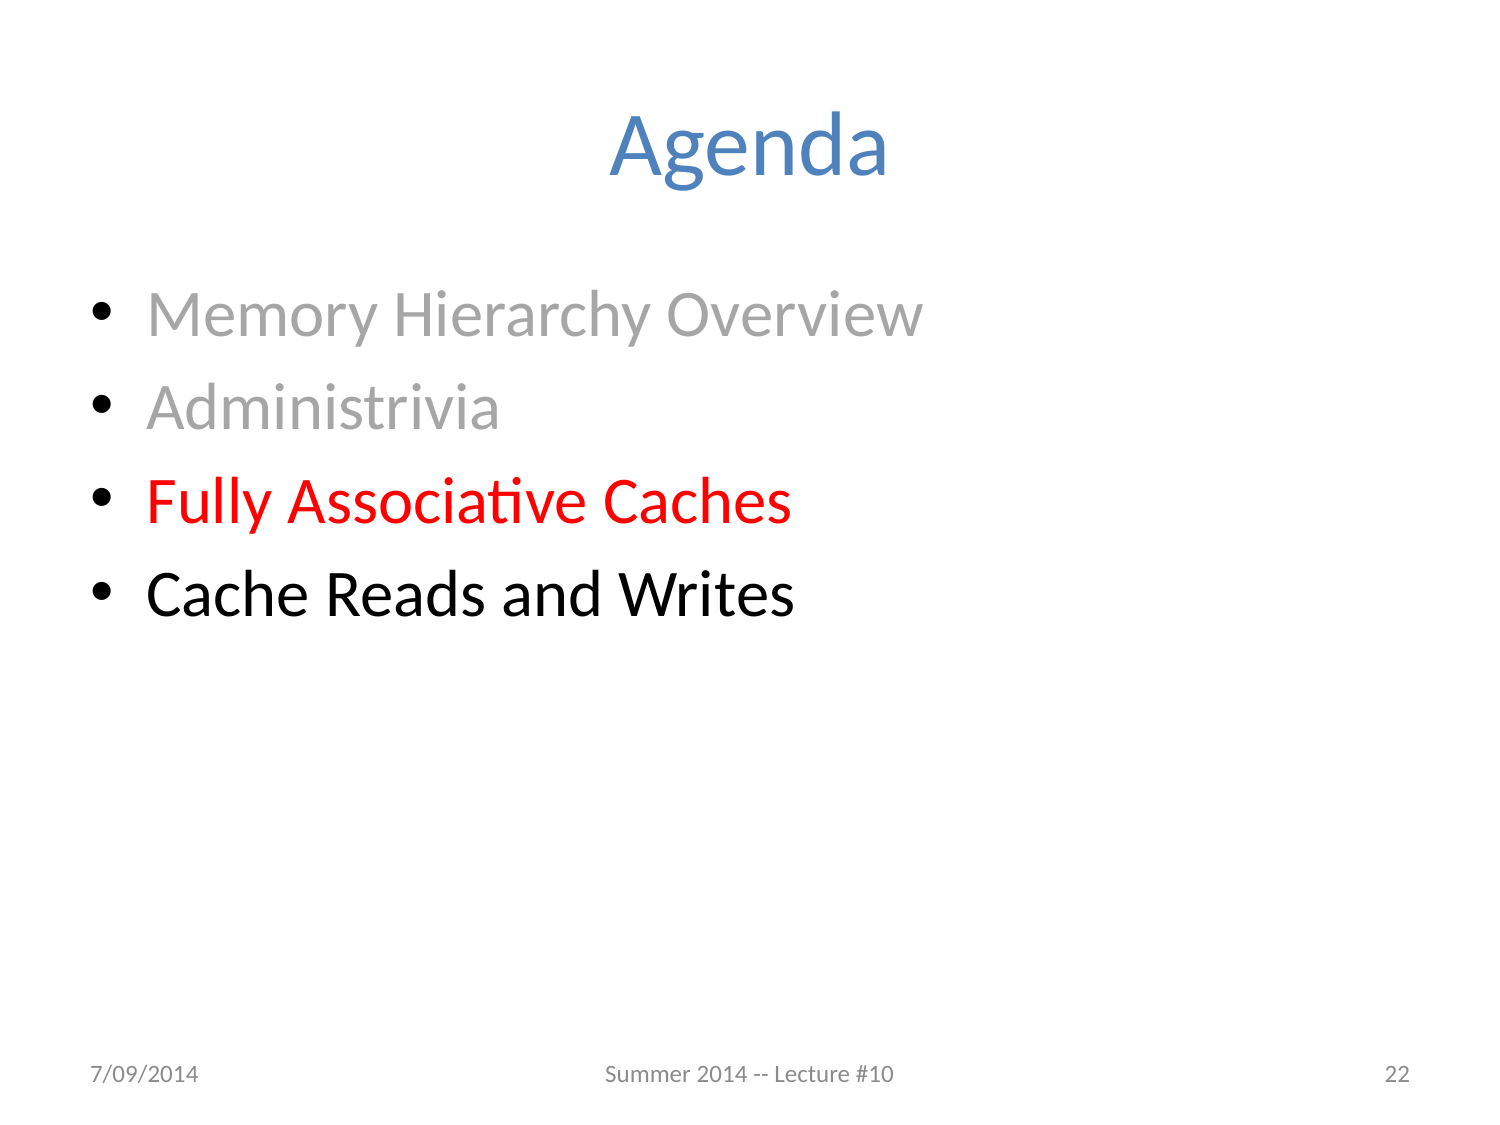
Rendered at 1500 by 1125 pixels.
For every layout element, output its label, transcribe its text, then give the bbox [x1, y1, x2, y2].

footer Summer 2014 -- Lecture #10 [512, 1042, 988, 1103]
slide_number <number> [1074, 1042, 1425, 1103]
title Agenda [75, 45, 1425, 233]
list Memory Hierarchy Overview Administrivia Fully Associative Caches Cache Reads and Writes [75, 262, 1425, 1073]
slide_number 7/09/2014 [75, 1042, 425, 1103]
